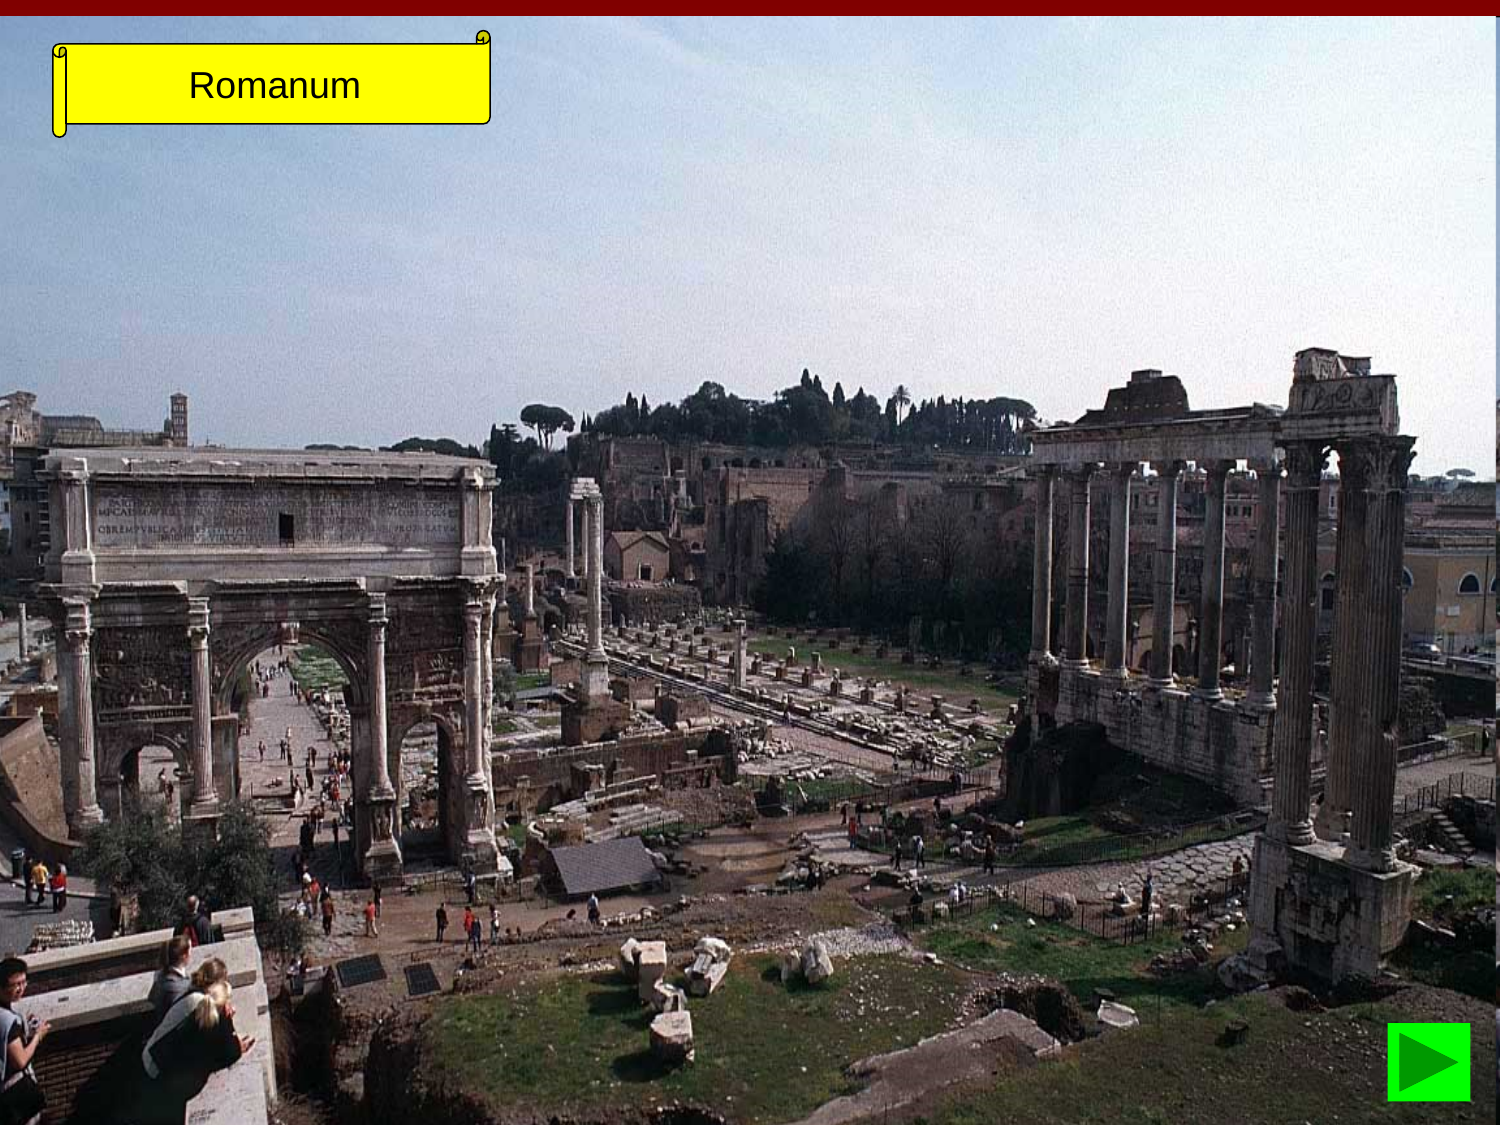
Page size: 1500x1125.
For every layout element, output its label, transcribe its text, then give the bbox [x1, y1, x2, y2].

text_box Romanum [52, 38, 491, 138]
text_box [1387, 1023, 1471, 1102]
picture [0, 16, 1500, 1125]
